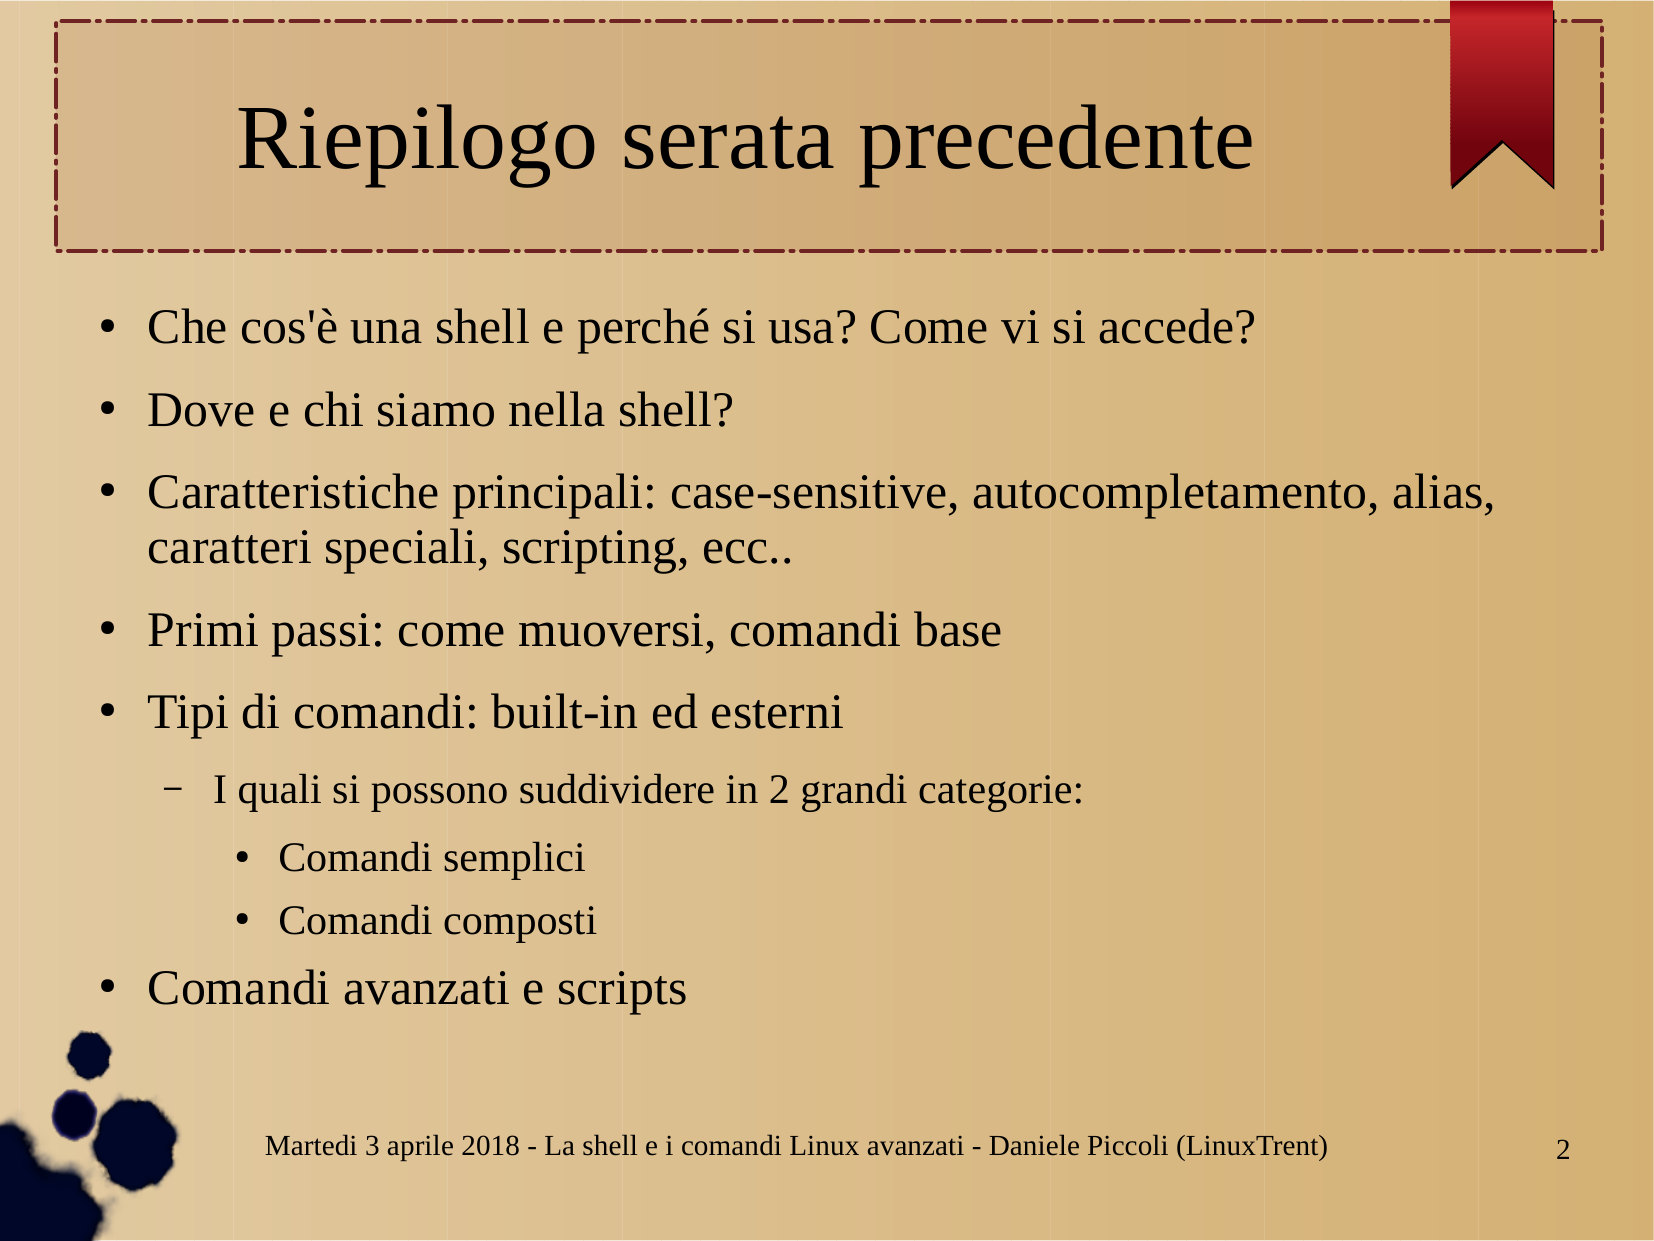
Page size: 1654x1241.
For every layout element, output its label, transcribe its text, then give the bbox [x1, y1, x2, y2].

list Che cos'è una shell e perché si usa? Come vi si accede? Dove e chi siamo nella shell? Caratteristiche principali: case-sensitive, autocompletamento, alias, caratteri speciali, scripting, ecc.. Primi passi: come muoversi, comandi base Tipi di comandi: built-in ed esterni I quali si possono suddividere in 2 grandi categorie: Comandi semplici Comandi composti Comandi avanzati e scripts [82, 299, 1571, 1019]
title Riepilogo serata precedente [82, 47, 1412, 229]
